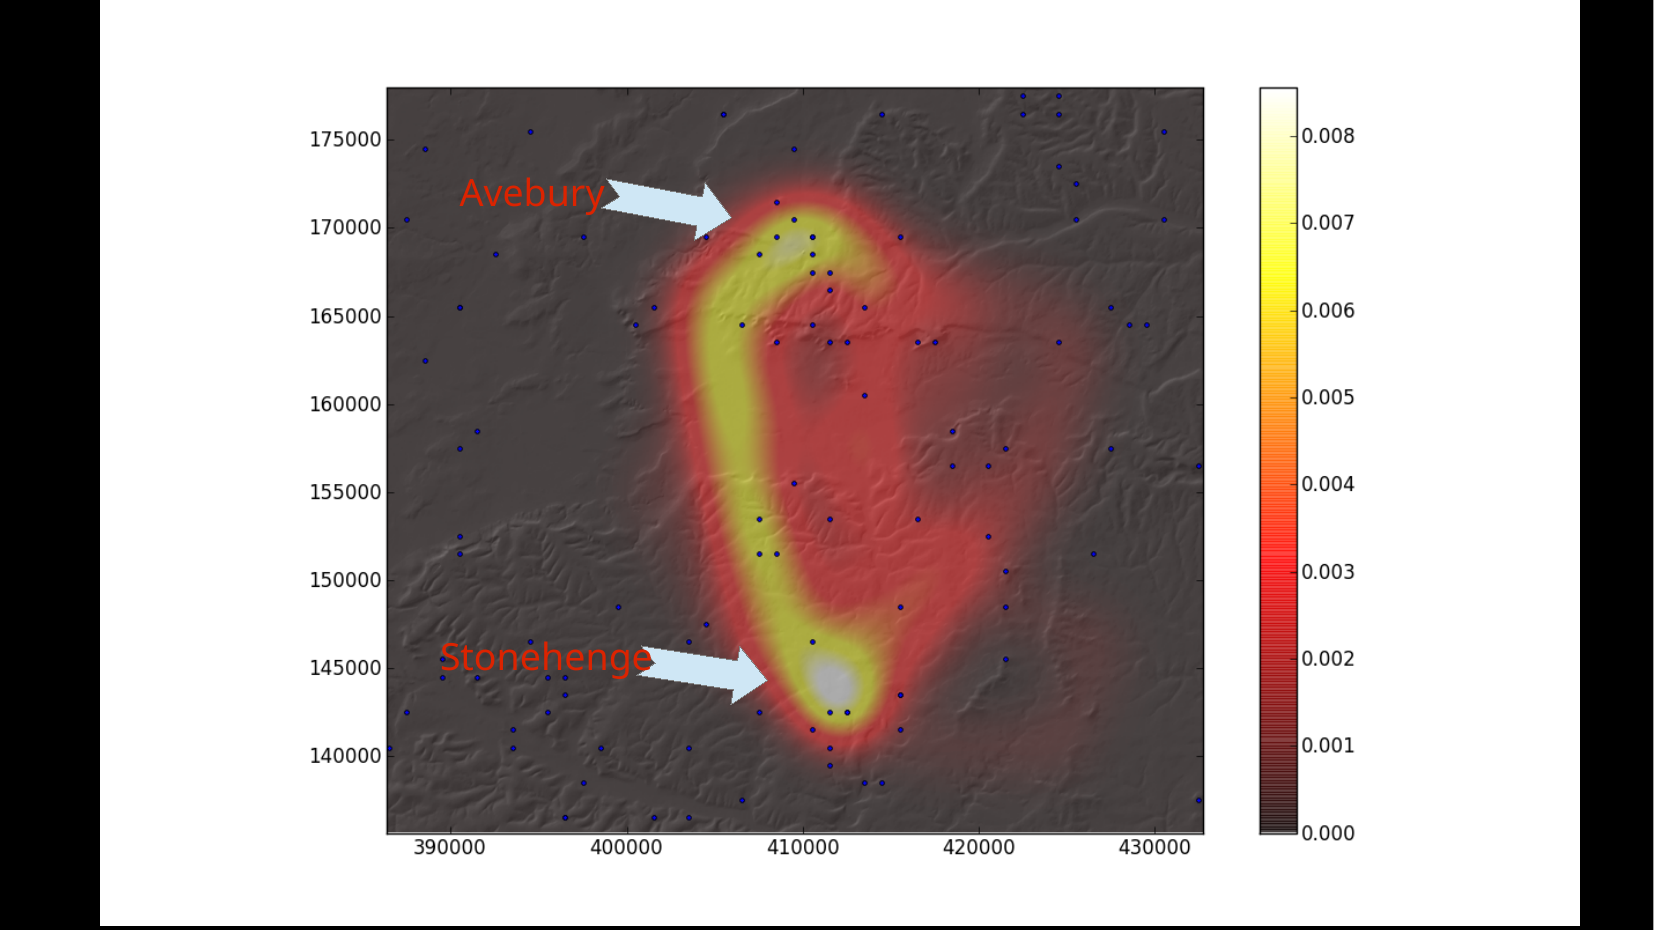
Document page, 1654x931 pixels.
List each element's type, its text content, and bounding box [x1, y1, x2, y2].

text_box Stonehenge [425, 622, 681, 682]
picture [100, 0, 1580, 926]
text_box Avebury [444, 159, 629, 218]
text_box [681, 646, 768, 705]
text_box [629, 182, 732, 241]
